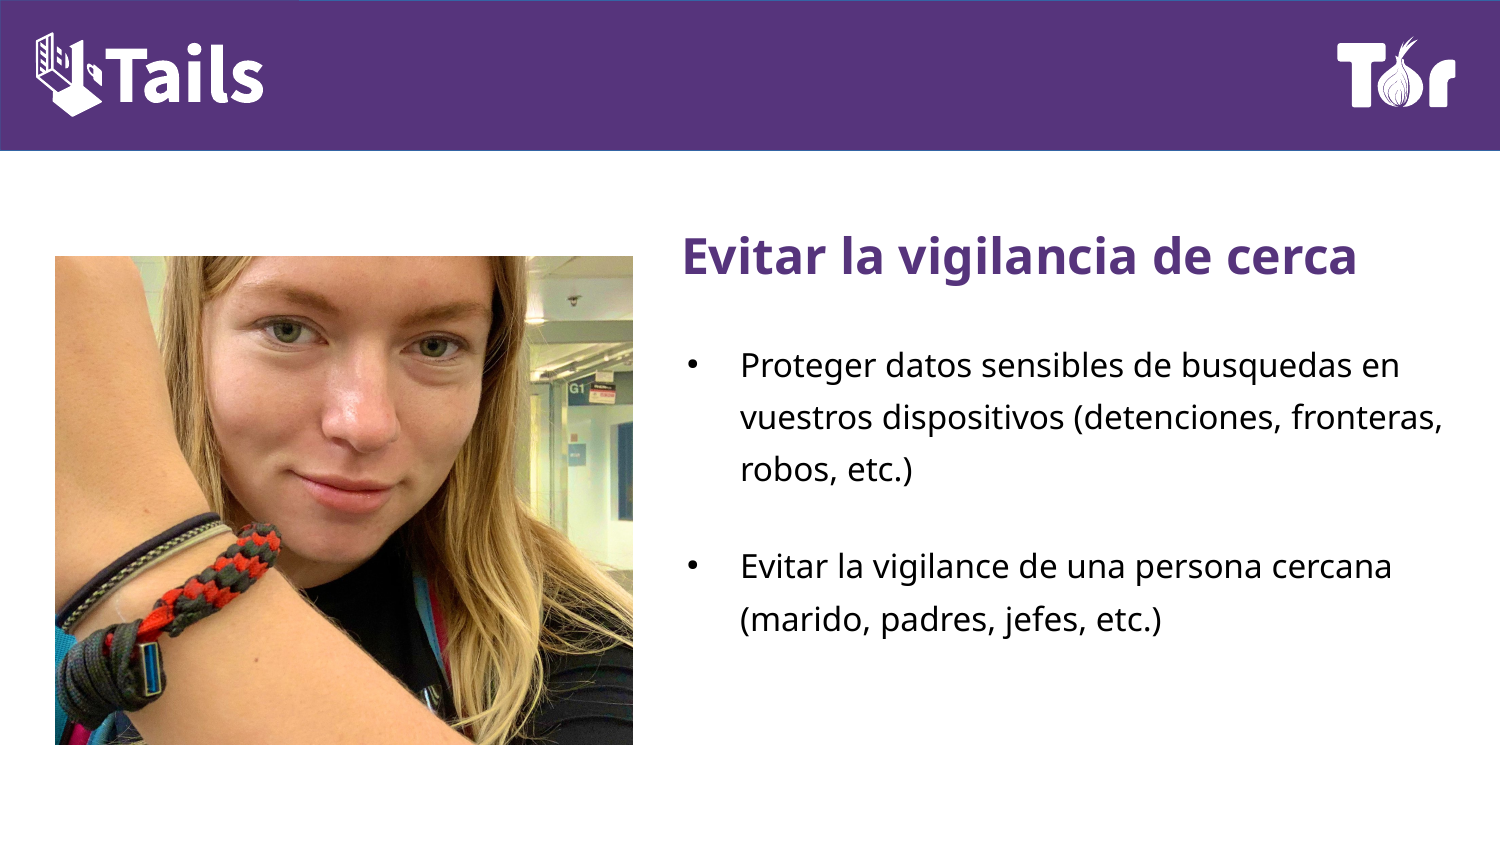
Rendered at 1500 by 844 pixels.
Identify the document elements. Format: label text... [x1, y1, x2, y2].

title Evitar la vigilancia de cerca [680, 197, 1426, 314]
list Proteger datos sensibles de busquedas en vuestros dispositivos (detenciones, fronteras, robos, etc.) Evitar la vigilance de una persona cercana (marido, padres, jefes, etc.) [669, 335, 1463, 826]
picture [55, 256, 633, 745]
